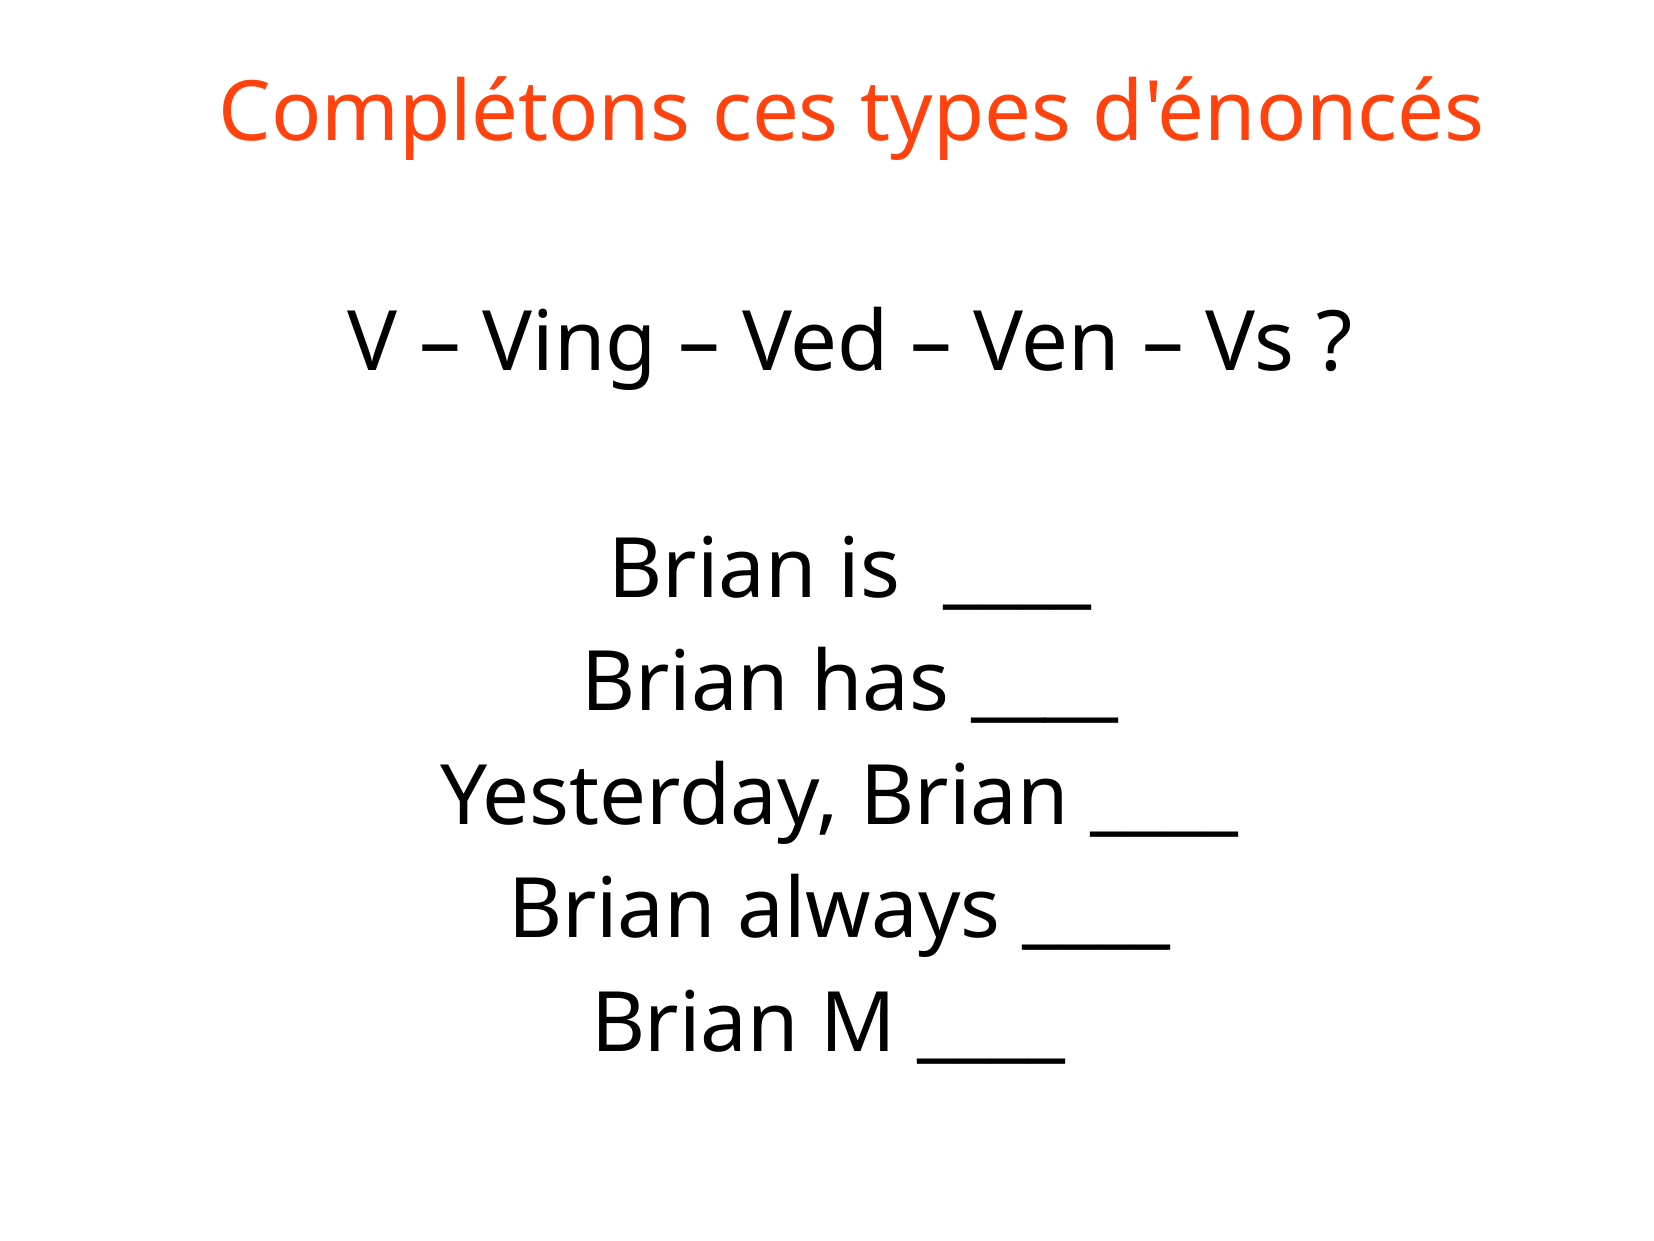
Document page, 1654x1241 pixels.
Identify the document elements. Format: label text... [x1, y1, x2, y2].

text_box Complétons ces types d'énoncés V – Ving – Ved – Ven – Vs ? Brian is ____ Brian has ____ Yesterday, Brian ____ Brian always ____ Brian M ____ [59, 35, 1642, 1225]
